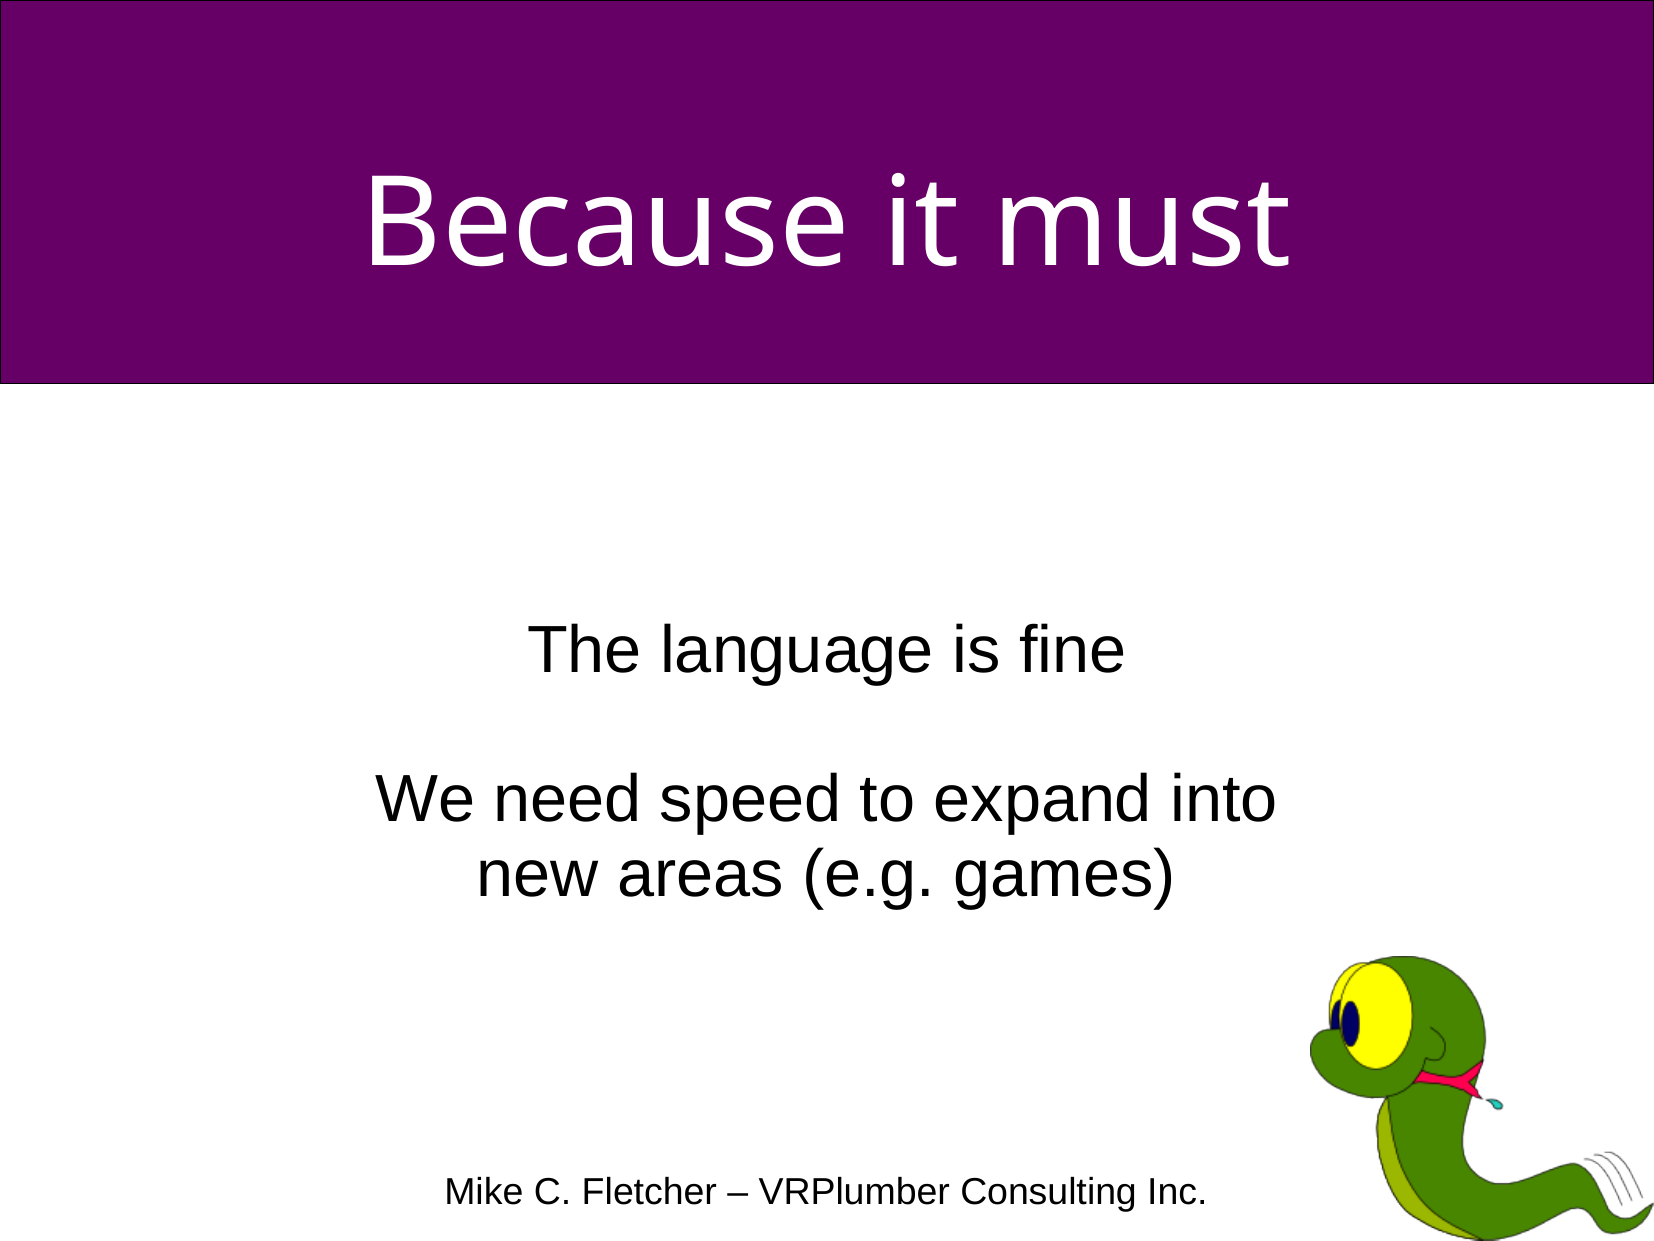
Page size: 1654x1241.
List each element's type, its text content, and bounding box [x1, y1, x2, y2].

title Because it must [82, 49, 1571, 384]
subtitle The language is fine We need speed to expand into new areas (e.g. games) [82, 420, 1571, 1102]
picture [1310, 956, 1654, 1241]
